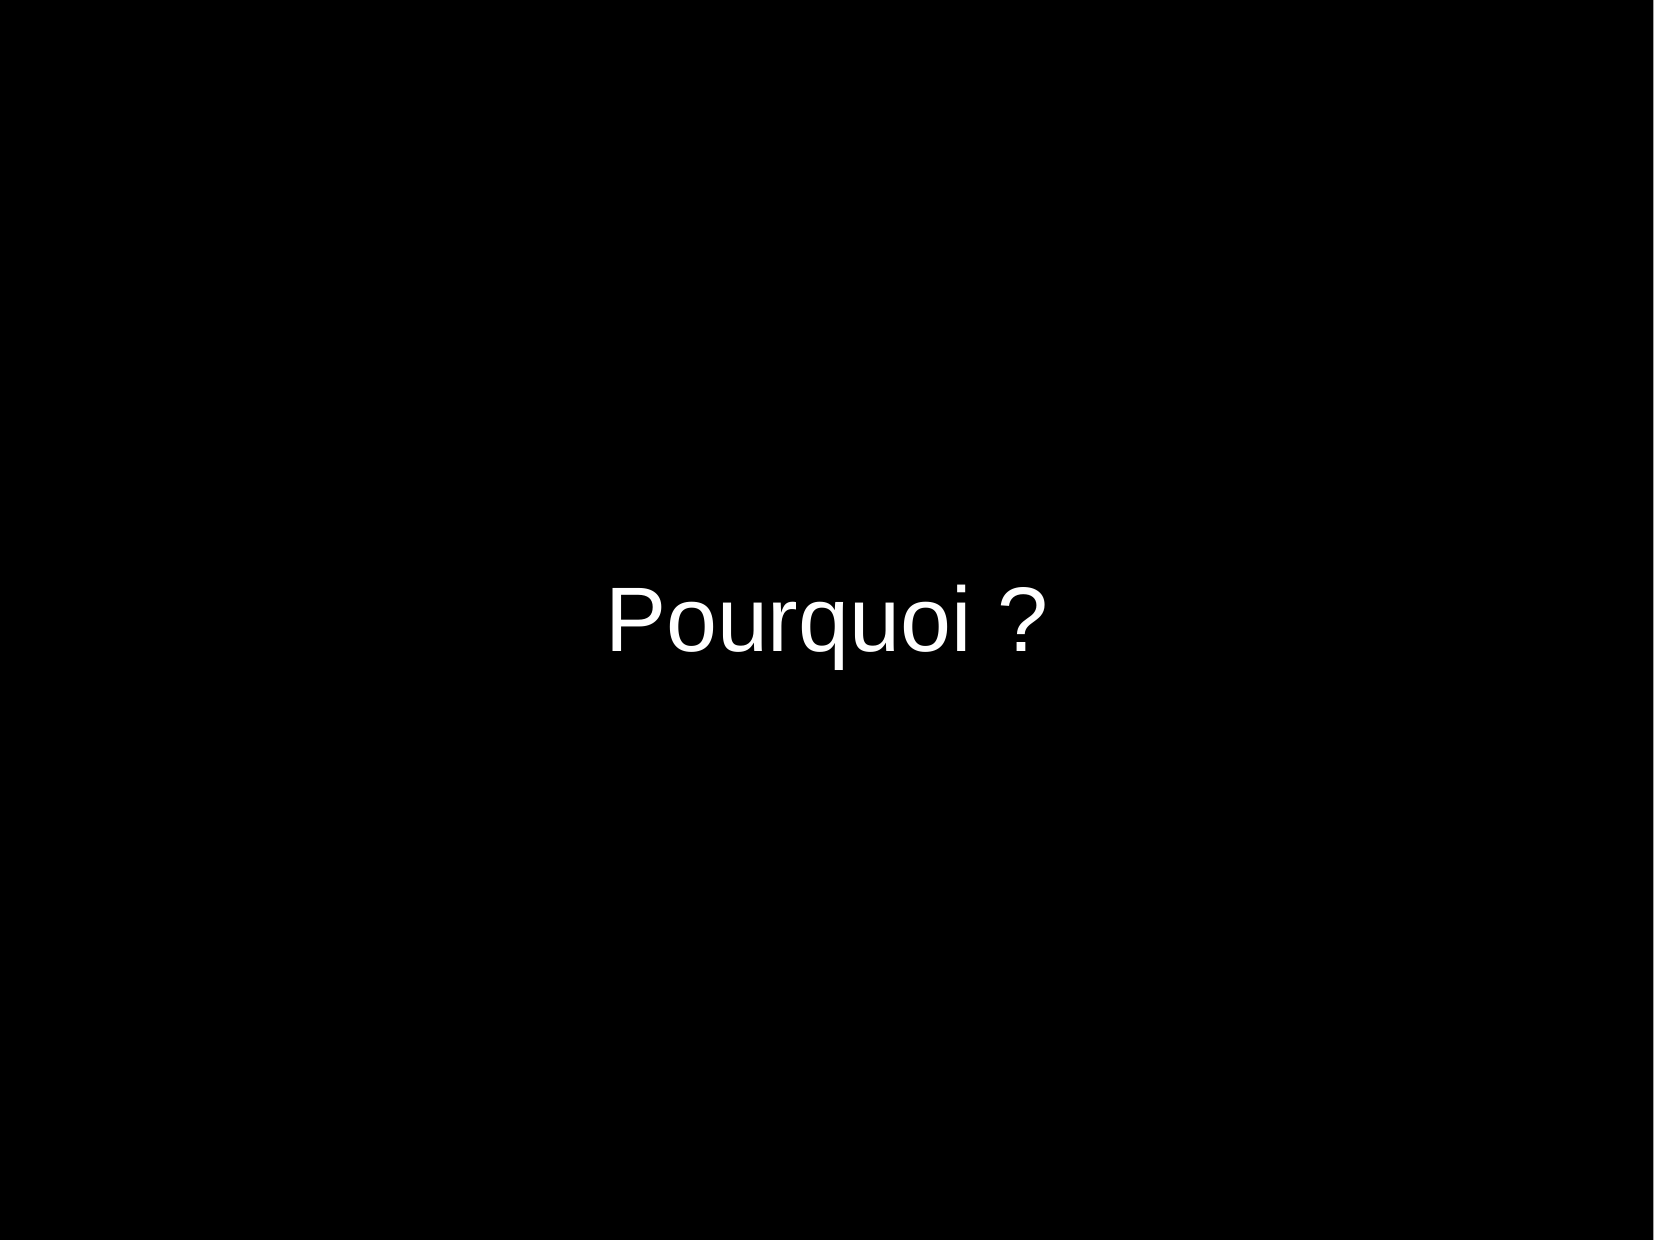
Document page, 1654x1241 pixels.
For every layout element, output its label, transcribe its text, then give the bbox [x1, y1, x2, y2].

text_box Pourquoi ? [59, 561, 1595, 679]
